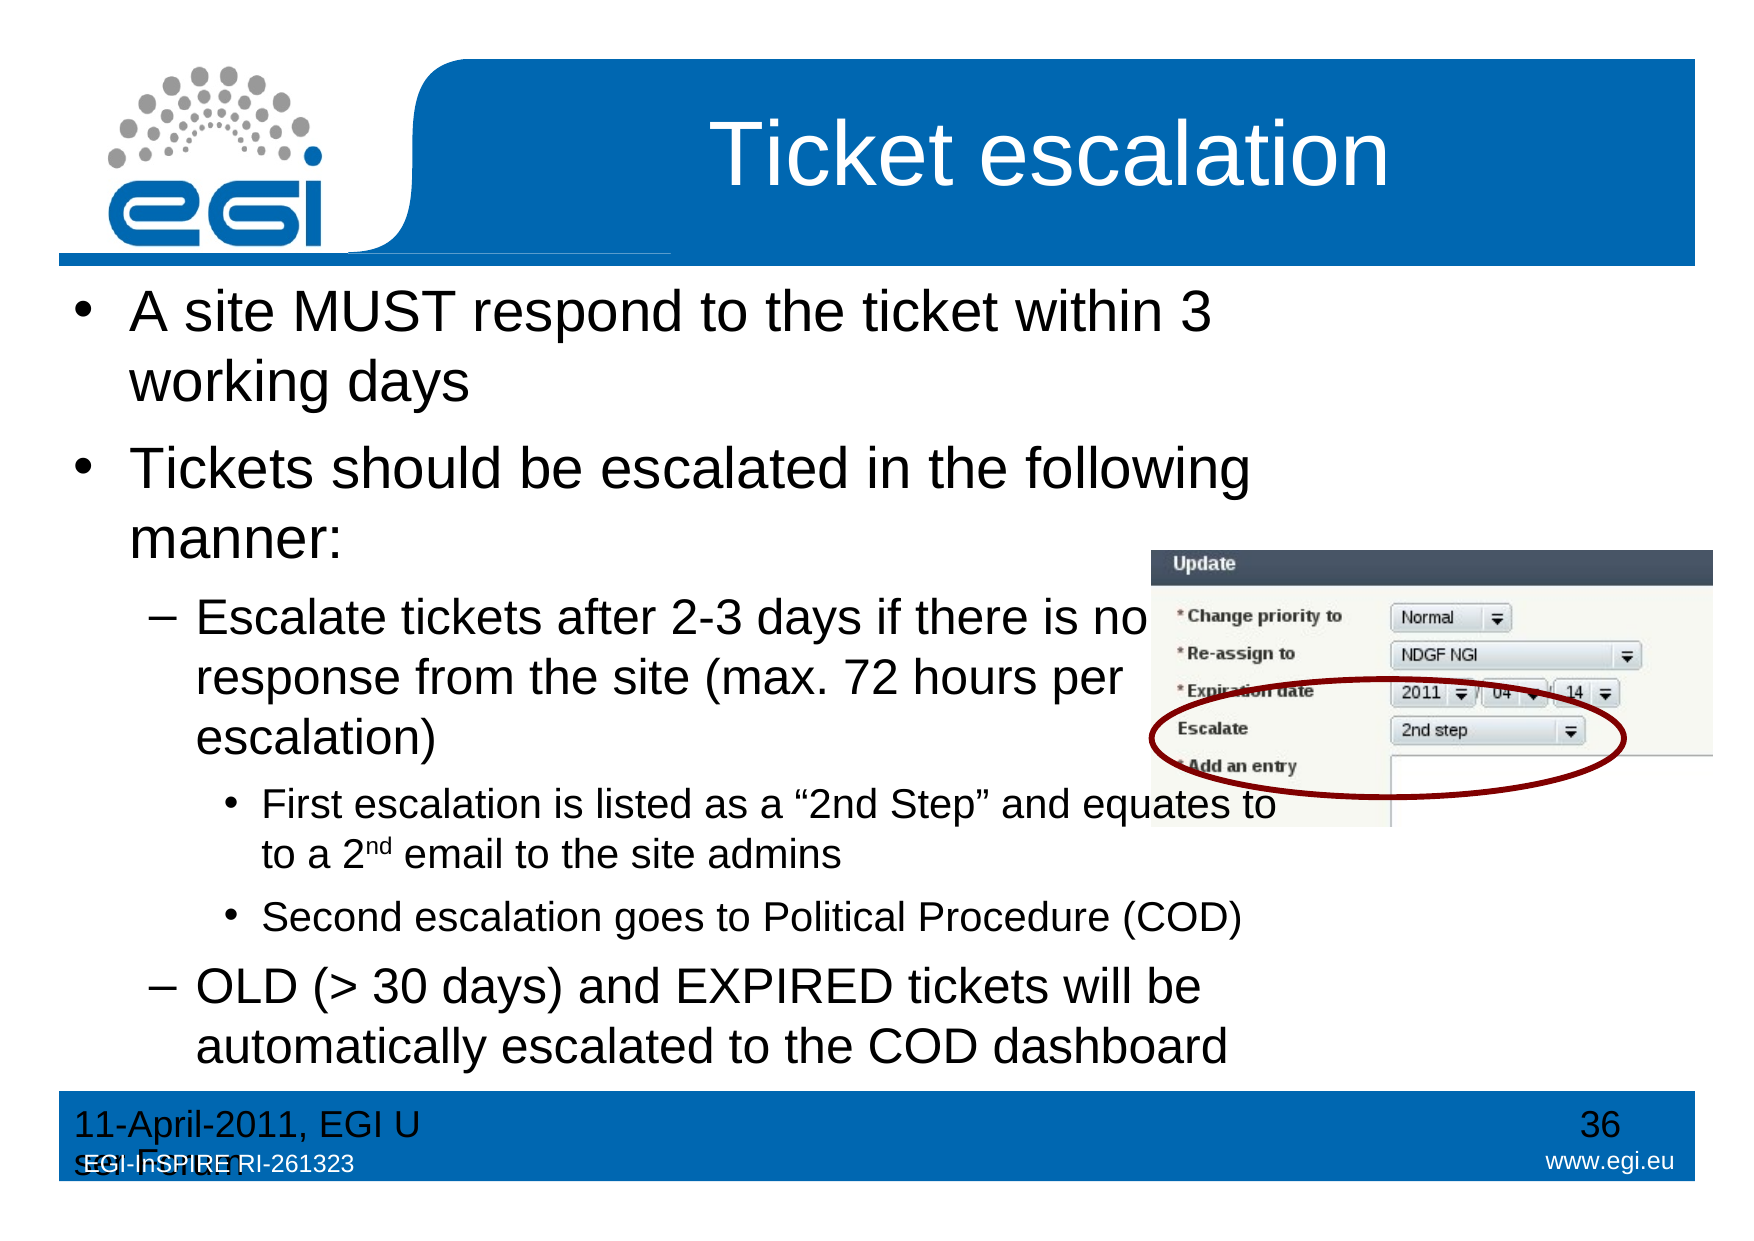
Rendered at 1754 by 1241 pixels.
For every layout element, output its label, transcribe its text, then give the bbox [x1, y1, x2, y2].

picture [1300, 550, 1713, 827]
list A site MUST respond to the ticket within 3 working days Tickets should be escalated in the following manner: Escalate tickets after 2-3 days if there is no response from the site (max. 72 hours per escalation) First escalation is listed as a “2nd Step” and equates to to a 2nd email to the site admins Second escalation goes to Political Procedure (COD) OLD (> 30 days) and EXPIRED tickets will be automatically escalated to the COD dashboard [1155, 687, 1300, 789]
picture [1300, 683, 1620, 794]
list A site MUST respond to the ticket within 3 working days Tickets should be escalated in the following manner: Escalate tickets after 2-3 days if there is no response from the site (max. 72 hours per escalation) First escalation is listed as a “2nd Step” and equates to to a 2nd email to the site admins Second escalation goes to Political Procedure (COD) OLD (> 30 days) and EXPIRED tickets will be automatically escalated to the COD dashboard [59, 265, 1300, 1093]
title Ticket escalation [439, 31, 1663, 267]
picture [59, 59, 348, 253]
